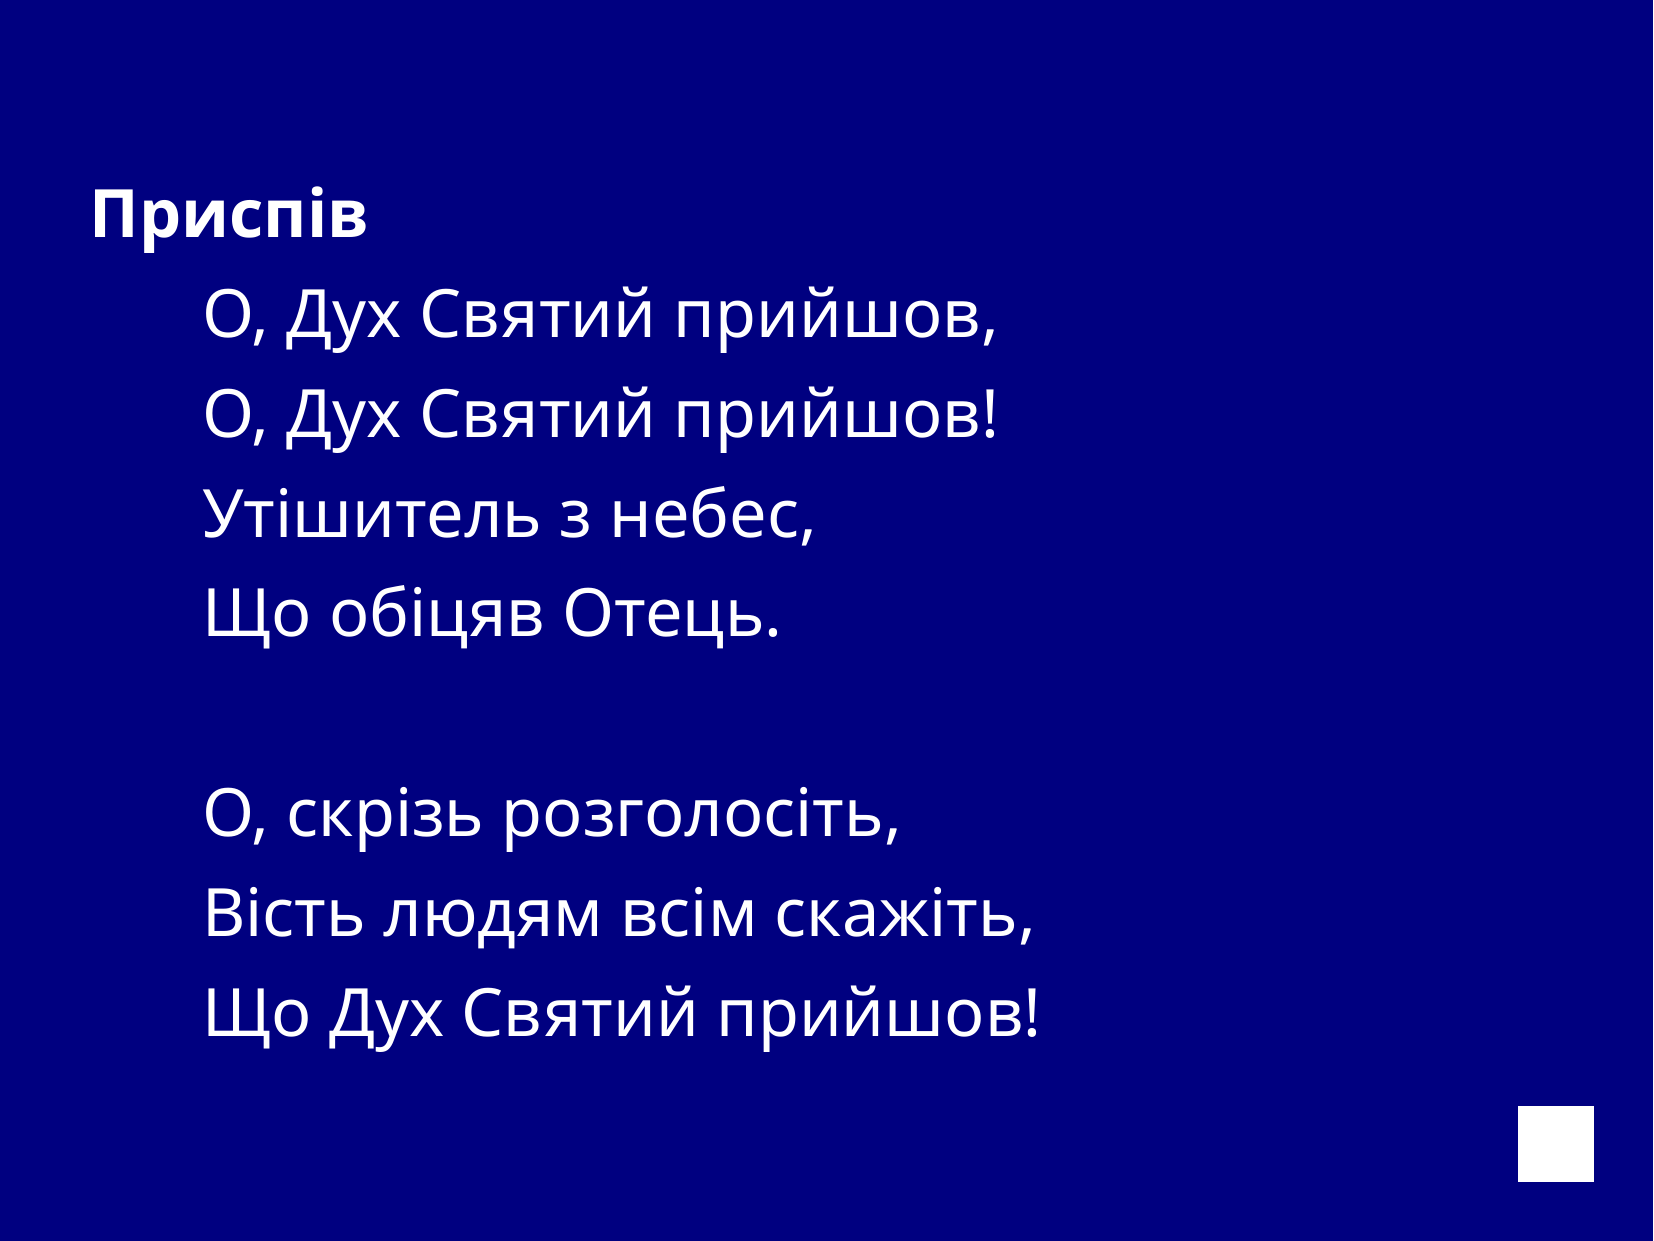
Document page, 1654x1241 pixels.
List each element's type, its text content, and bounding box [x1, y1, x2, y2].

text_box Приспів О, Дух Святий прийшов, О, Дух Святий прийшов! Утішитель з небес, Що обіцяв Отець. О, скрізь розголосіть, Вість людям всім скажіть, Що Дух Святий прийшов! [75, 150, 1576, 1163]
text_box [1518, 1106, 1594, 1182]
